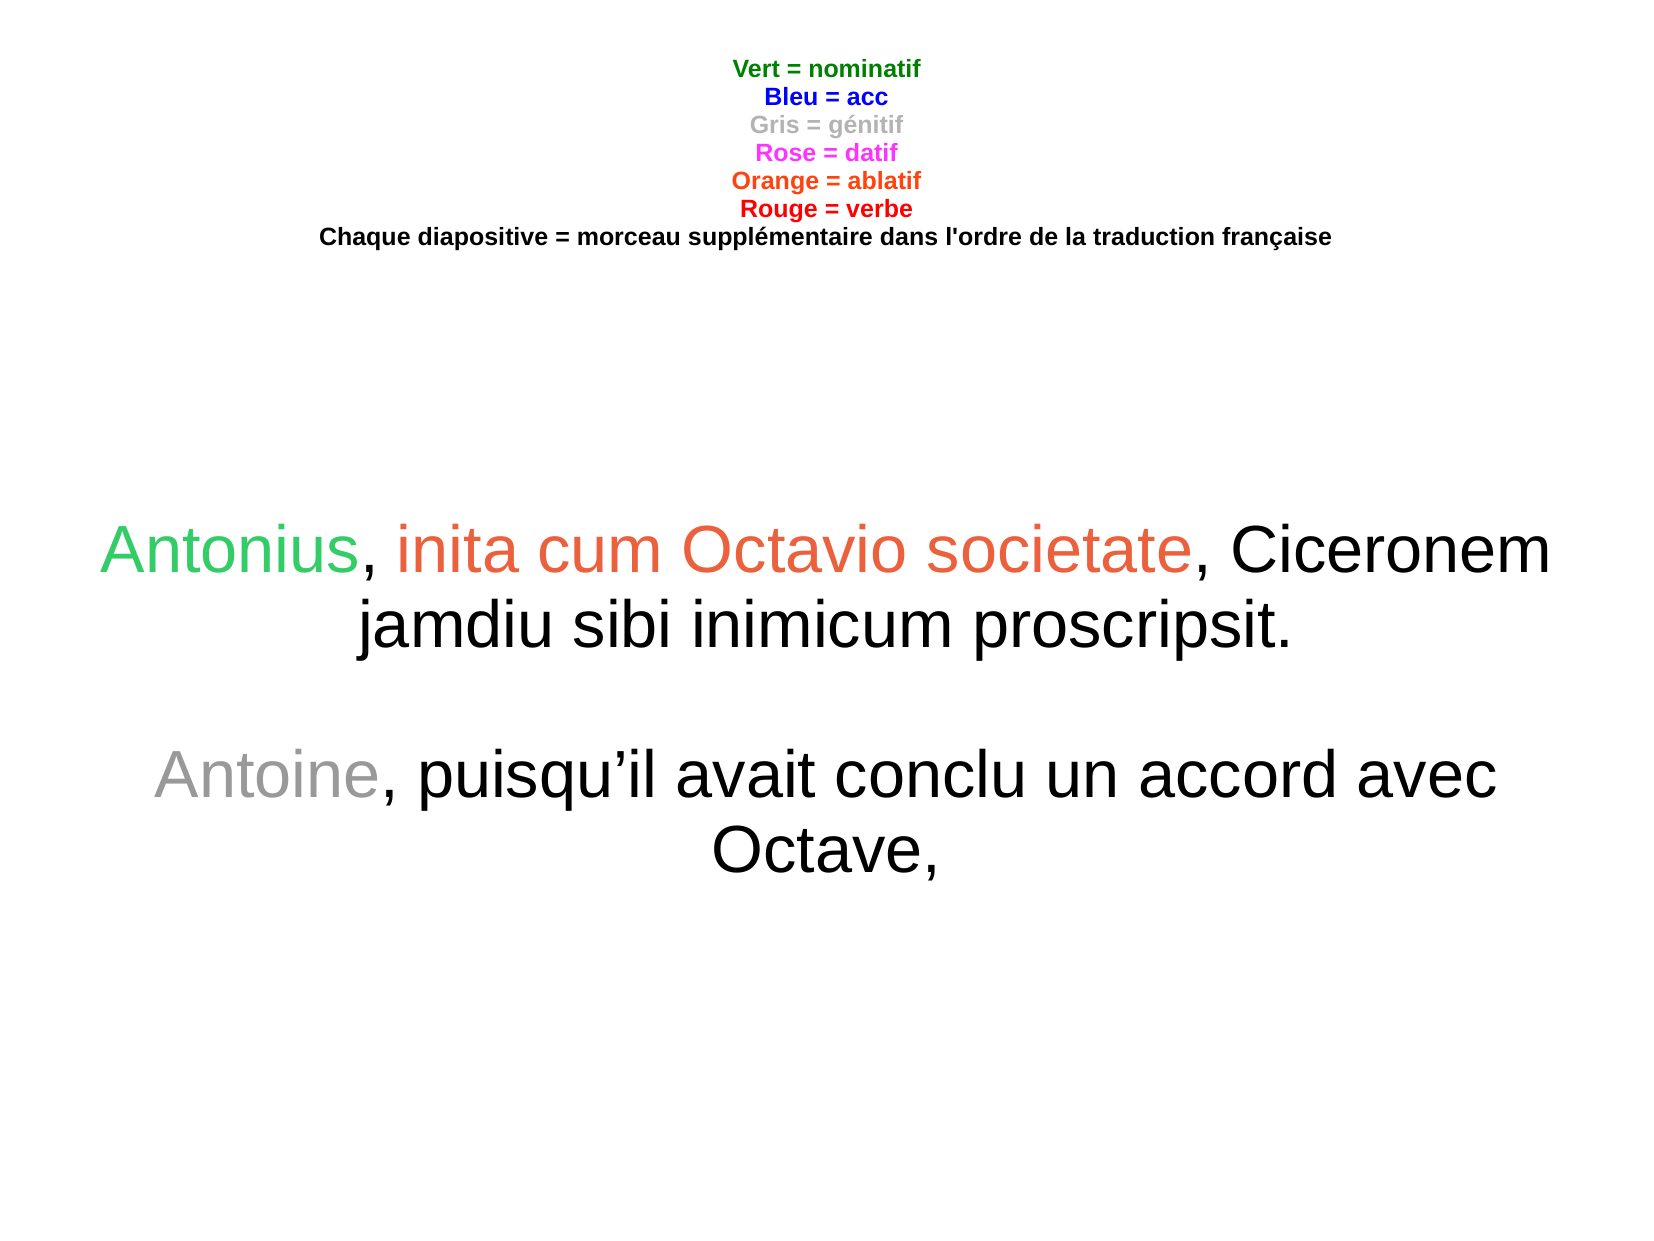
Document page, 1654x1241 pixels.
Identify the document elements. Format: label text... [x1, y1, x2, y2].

subtitle Antonius, inita cum Octavio societate, Ciceronem jamdiu sibi inimicum proscripsit. Antoine, puisqu’il avait conclu un accord avec Octave, [82, 290, 1571, 1109]
title Vert = nominatif Bleu = acc Gris = génitif Rose = datif Orange = ablatif Rouge = verbe Chaque diapositive = morceau supplémentaire dans l'ordre de la traduction française [82, 49, 1571, 257]
